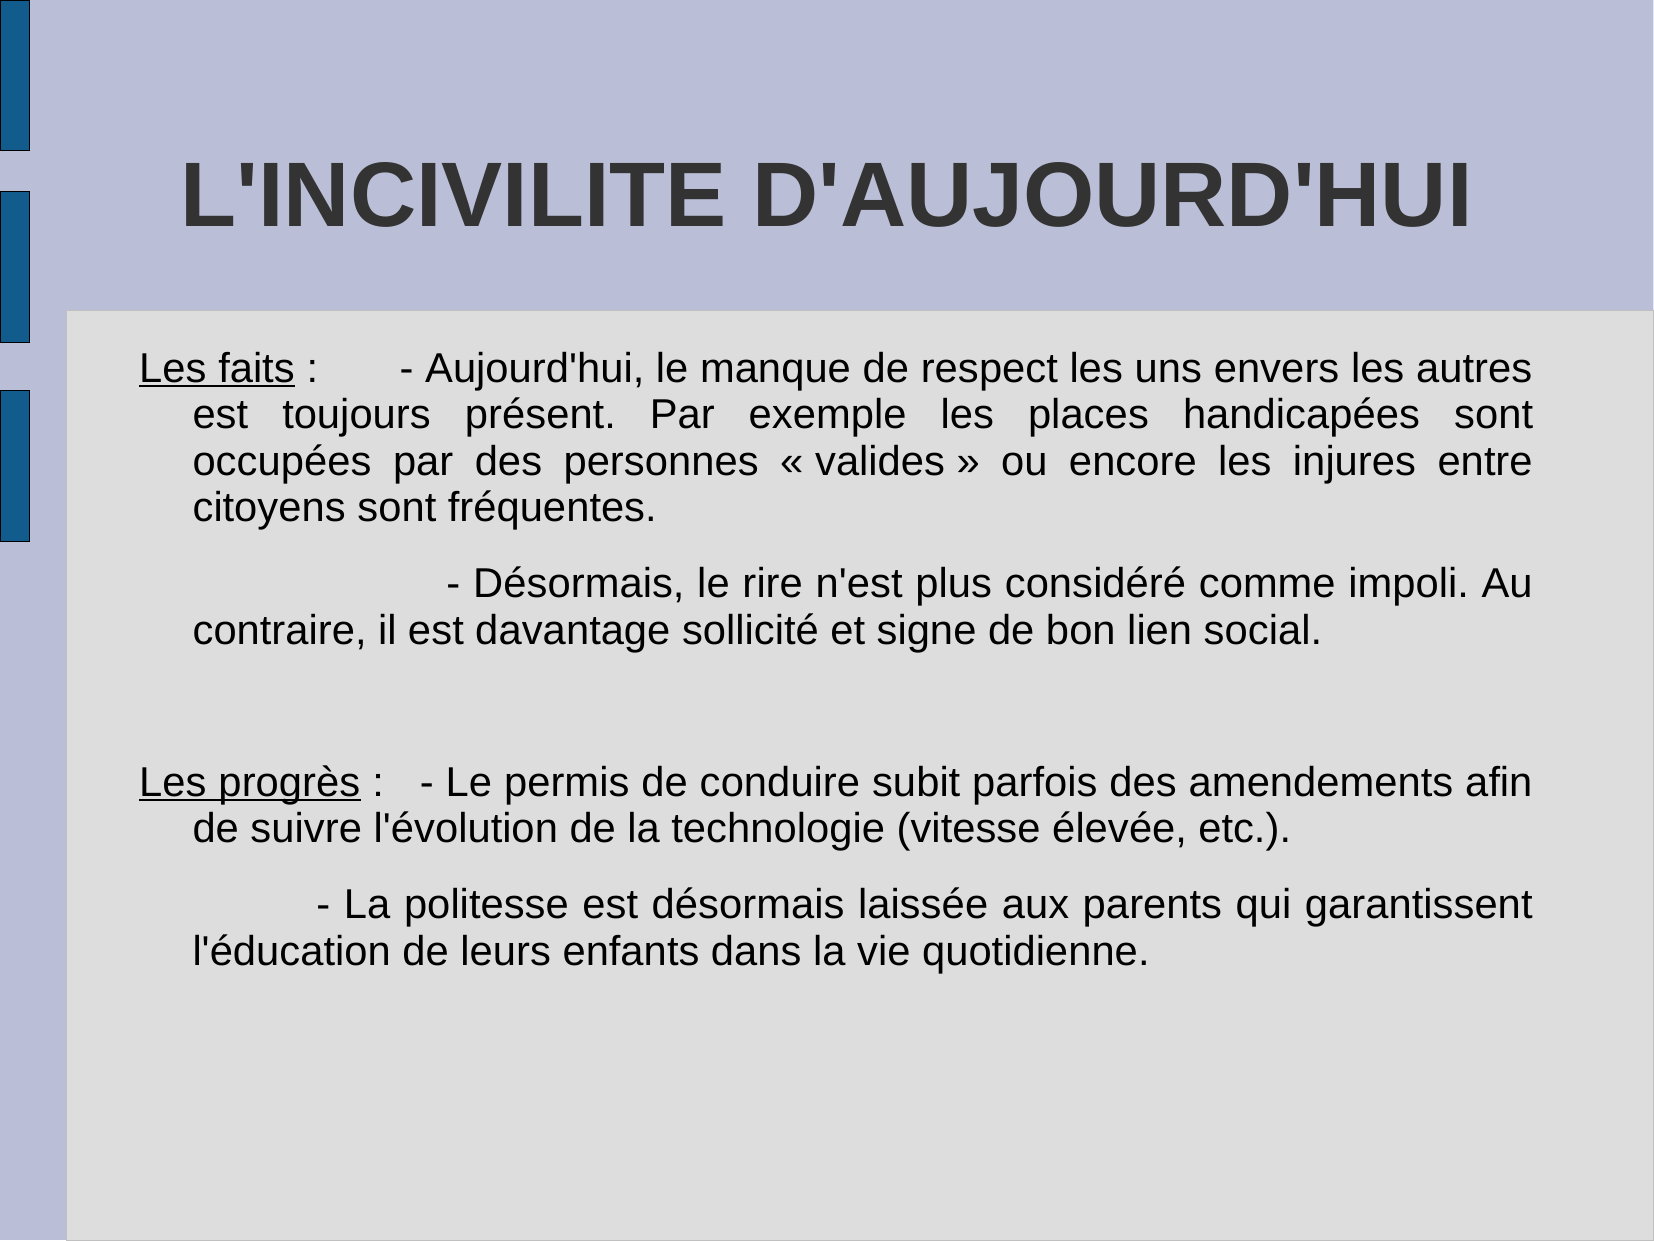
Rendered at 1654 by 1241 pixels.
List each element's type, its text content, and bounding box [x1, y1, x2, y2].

title L'INCIVILITE D'AUJOURD'HUI [121, 91, 1534, 299]
list Les faits : - Aujourd'hui, le manque de respect les uns envers les autres est toujours présent. Par exemple les places handicapées sont occupées par des personnes « valides » ou encore les injures entre citoyens sont fréquentes. - Désormais, le rire n'est plus considéré comme impoli. Au contraire, il est davantage sollicité et signe de bon lien social. Les progrès : - Le permis de conduire subit parfois des amendements afin de suivre l'évolution de la technologie (vitesse élevée, etc.). - La politesse est désormais laissée aux parents qui garantissent l'éducation de leurs enfants dans la vie quotidienne. [121, 344, 1534, 1127]
